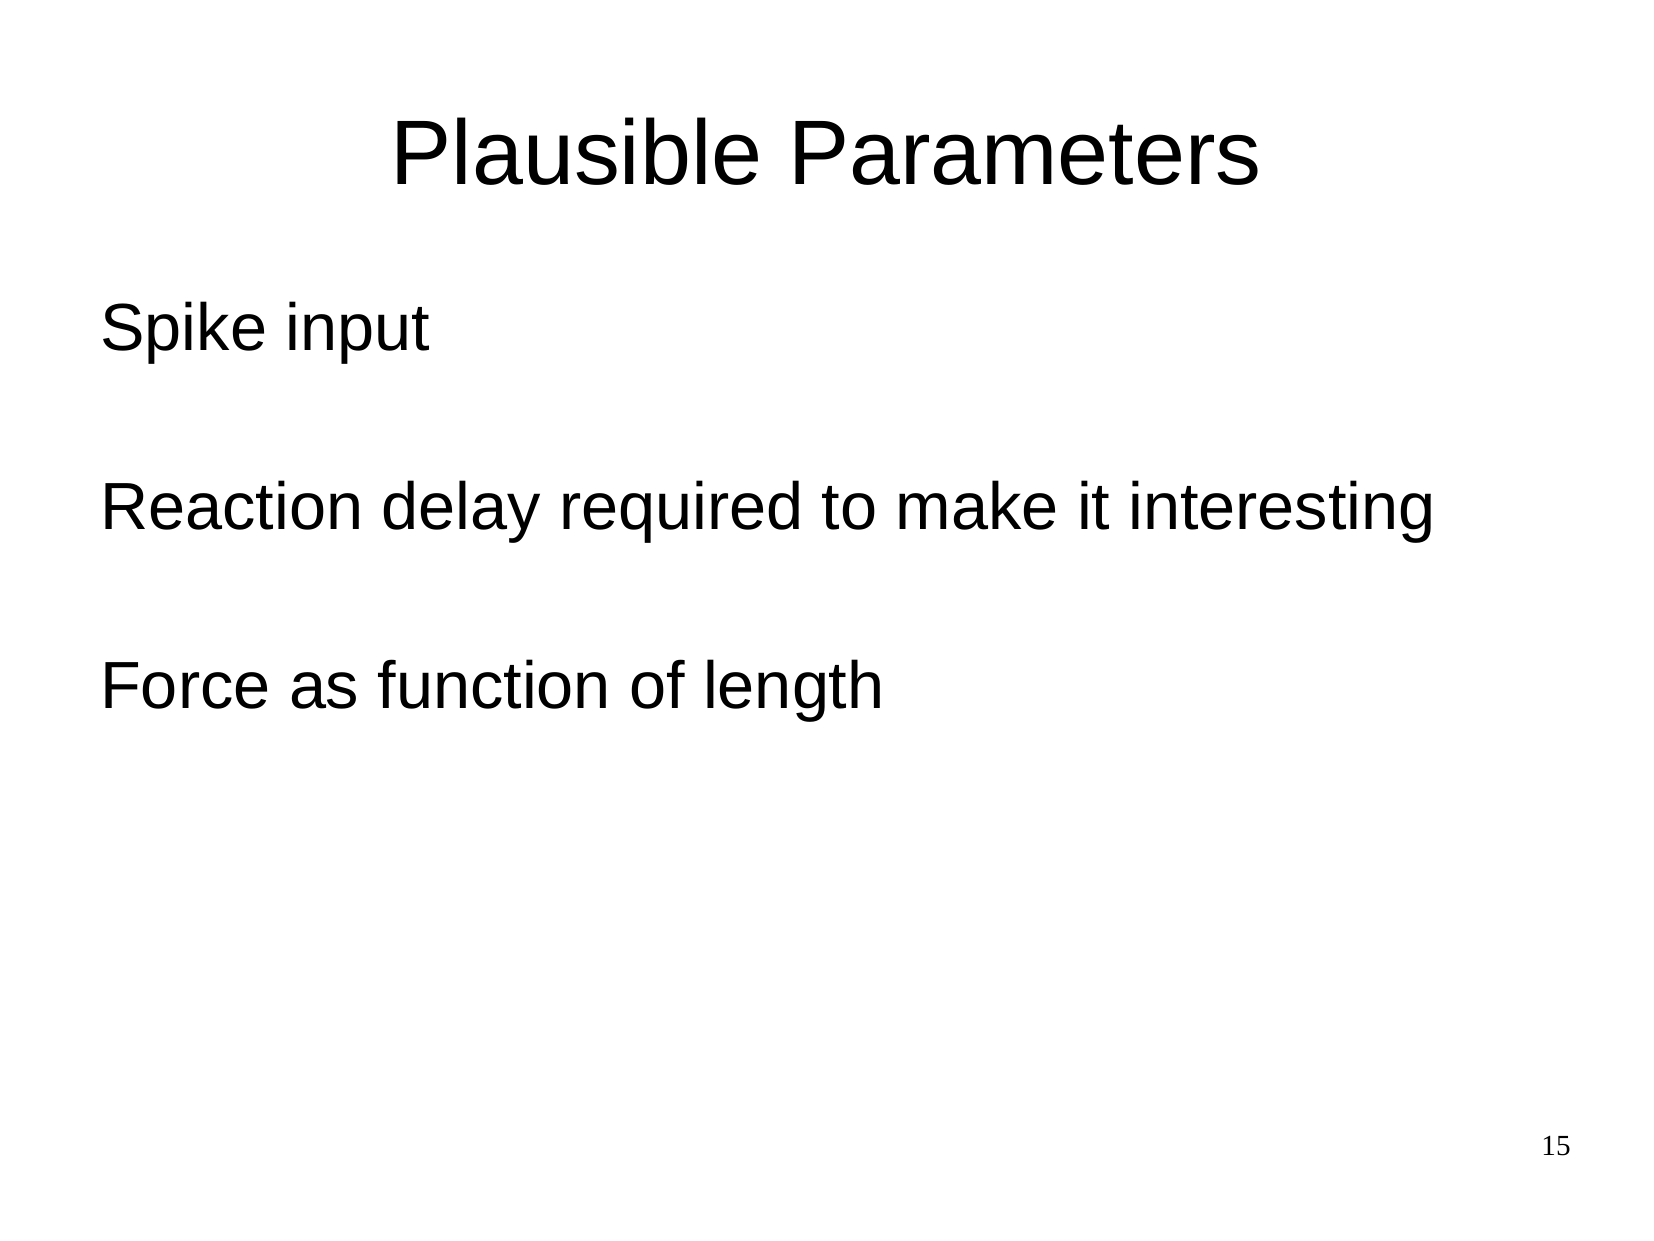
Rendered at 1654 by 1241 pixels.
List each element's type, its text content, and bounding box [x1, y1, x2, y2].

list Spike input Reaction delay required to make it interesting Force as function of length [82, 290, 1571, 1109]
title Plausible Parameters [82, 49, 1571, 257]
